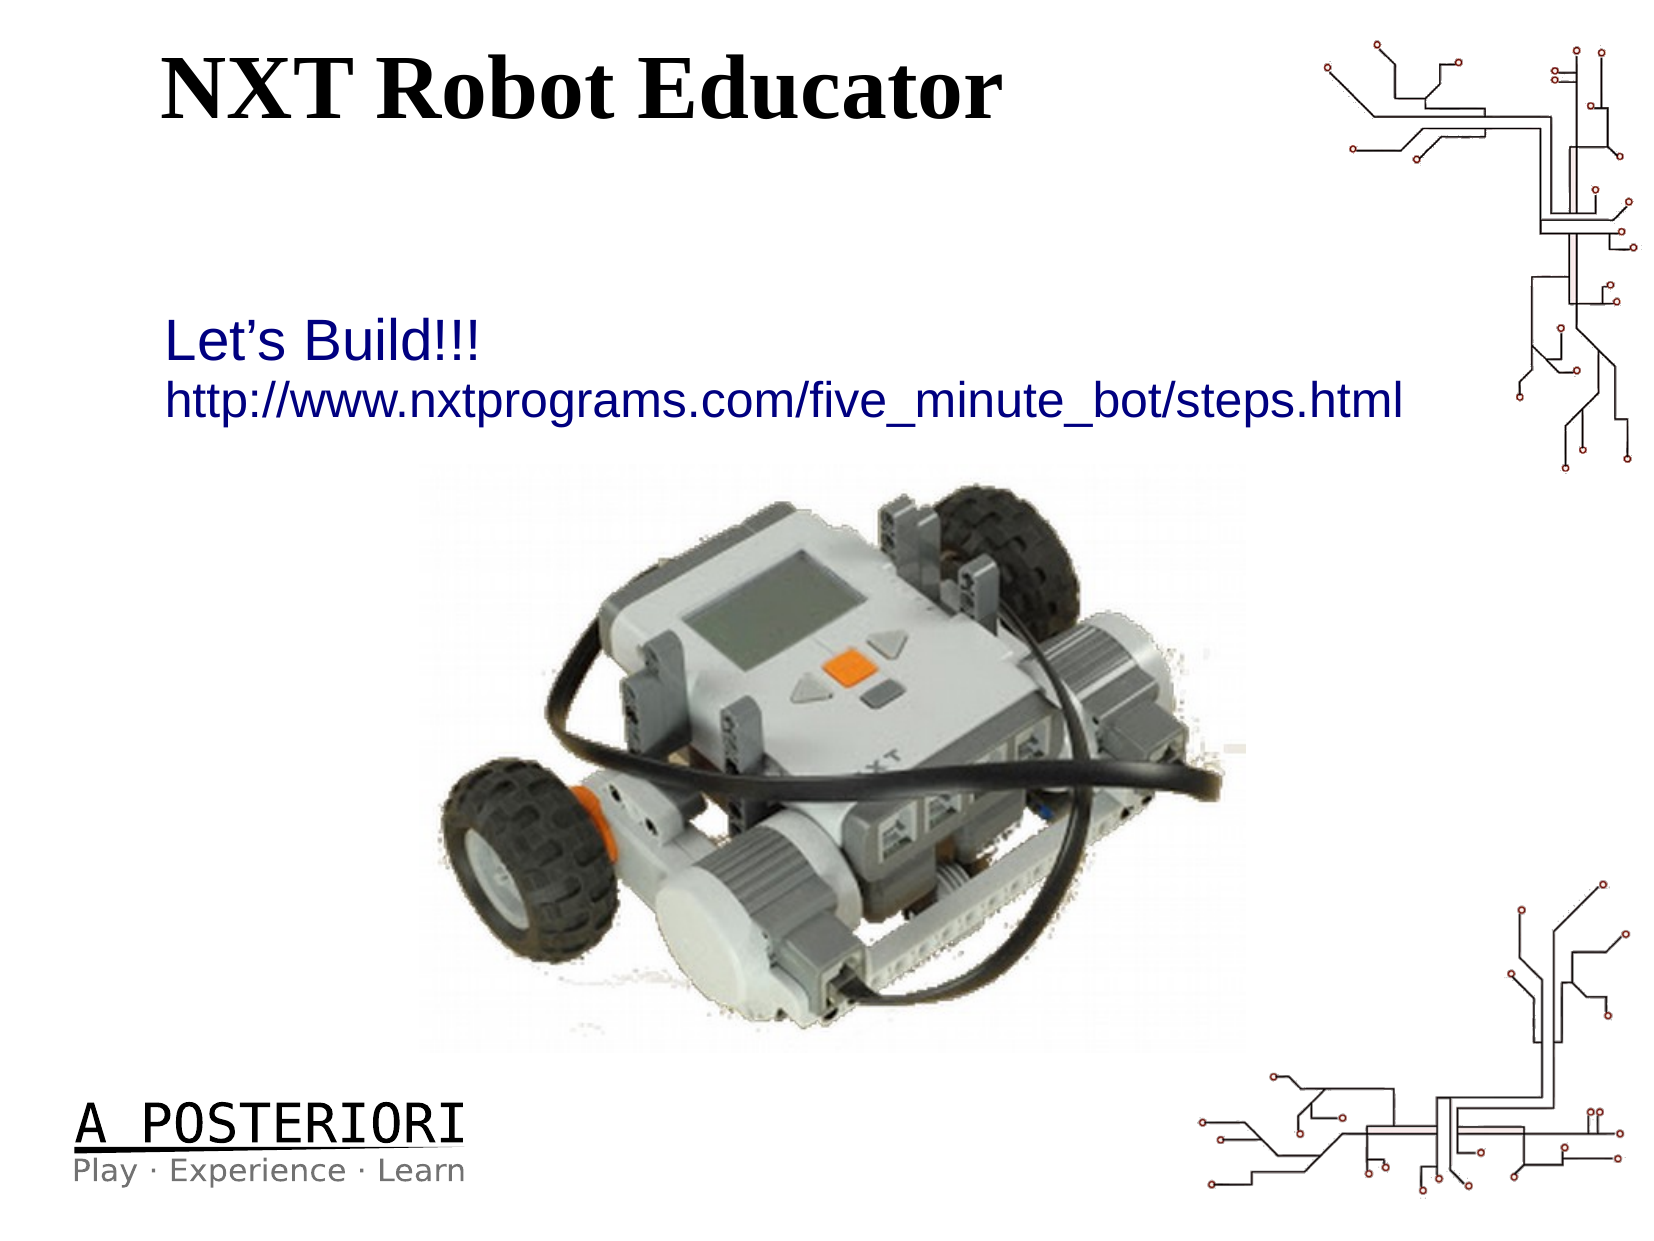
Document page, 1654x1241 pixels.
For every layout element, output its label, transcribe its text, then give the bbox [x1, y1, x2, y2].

picture [419, 464, 1636, 1201]
text_box Let’s Build!!! http://www.nxtprograms.com/five_minute_bot/steps.html [150, 300, 1654, 574]
picture [1305, 35, 1643, 300]
picture [73, 1101, 466, 1189]
title NXT Robot Educator [11, 10, 1156, 166]
